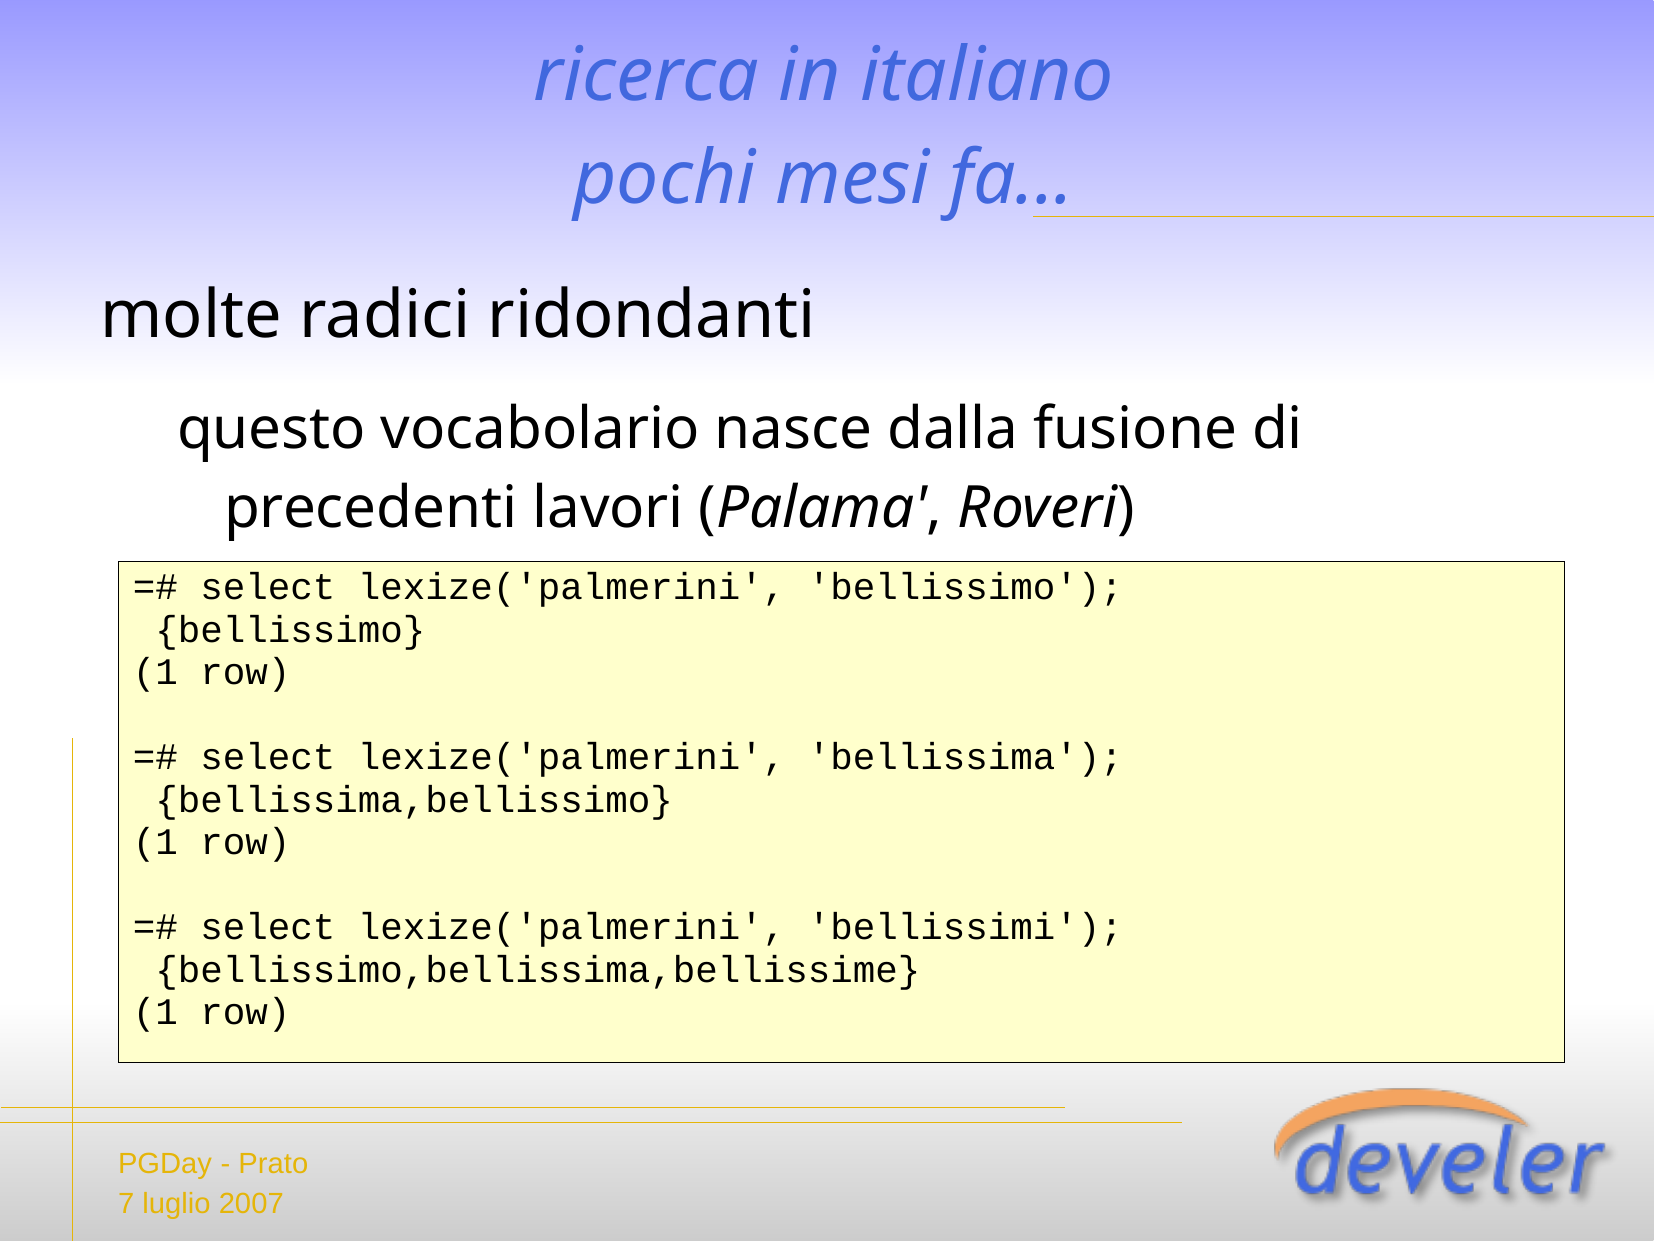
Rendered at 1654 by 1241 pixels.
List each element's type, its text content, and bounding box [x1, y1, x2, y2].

title ricerca in italiano pochi mesi fa... [82, 35, 1565, 211]
list molte radici ridondanti questo vocabolario nasce dalla fusione di precedenti lavori (Palama', Roveri) [82, 265, 1571, 1078]
picture [1269, 1083, 1622, 1211]
text_box =# select lexize('palmerini', 'bellissimo'); {bellissimo} (1 row) =# select lexize('palmerini', 'bellissima'); {bellissima,bellissimo} (1 row) =# select lexize('palmerini', 'bellissimi'); {bellissimo,bellissima,bellissime} (1 row) [118, 561, 1565, 1063]
